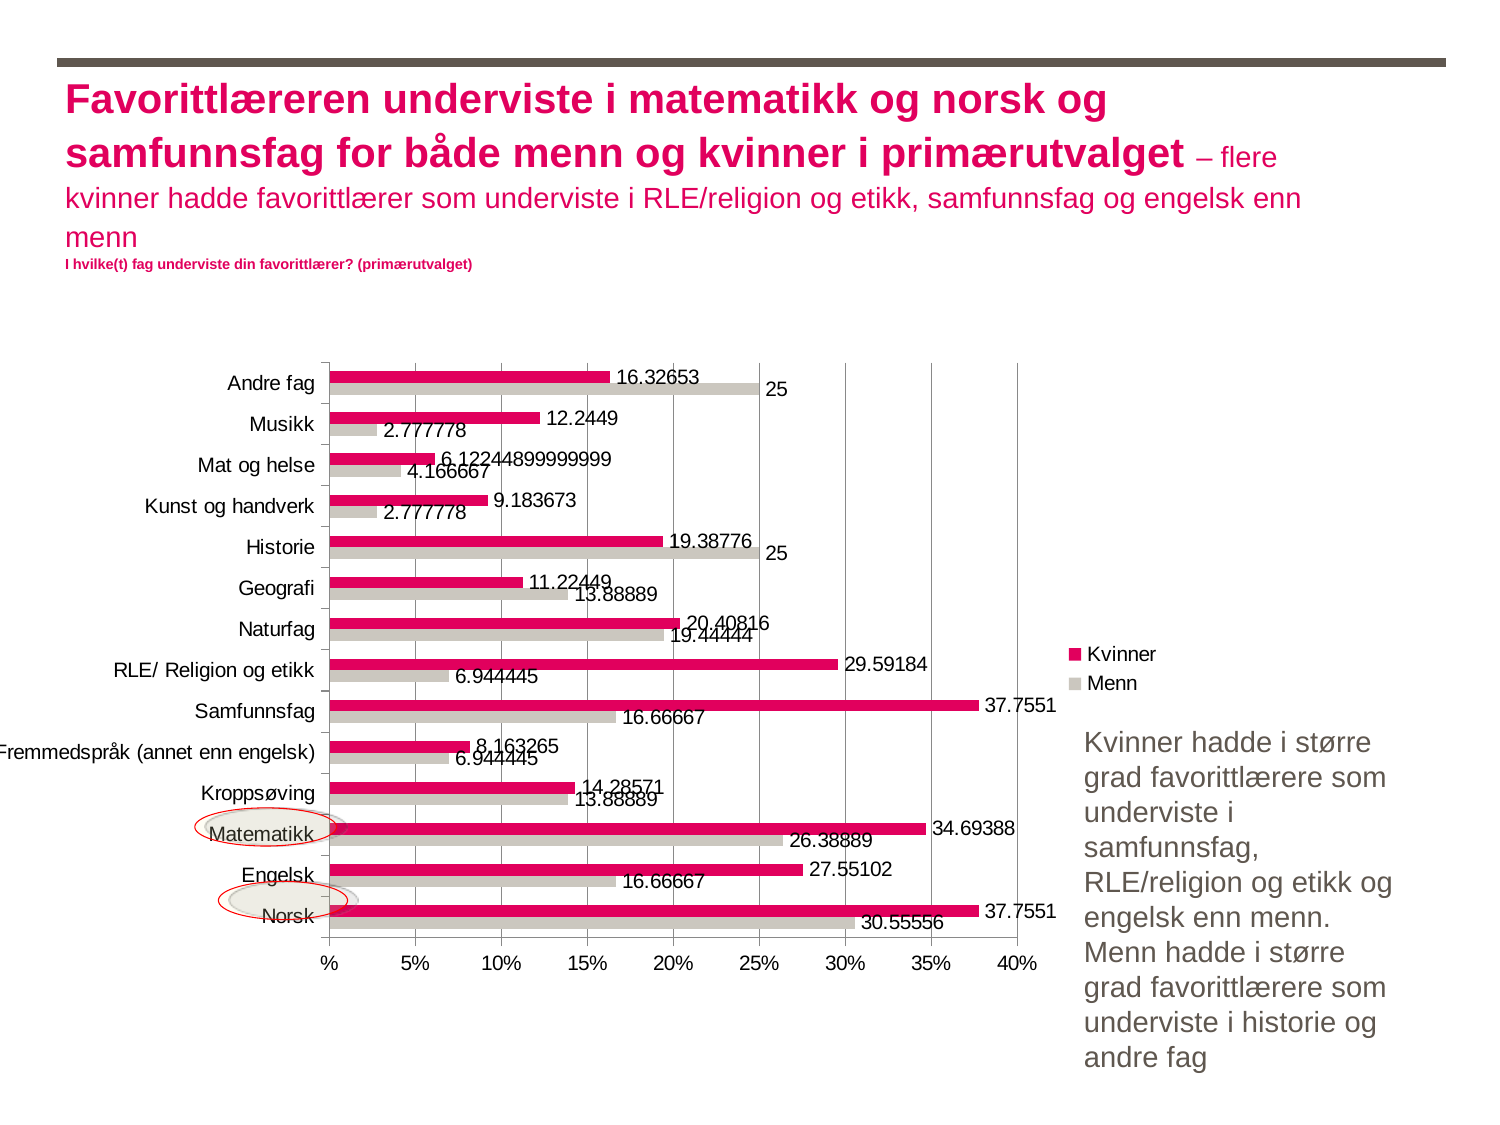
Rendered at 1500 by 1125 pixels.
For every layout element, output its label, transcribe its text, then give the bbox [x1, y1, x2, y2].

text_box Kvinner hadde i større grad favorittlærere som underviste i samfunnsfag, RLE/religion og etikk og engelsk enn menn. Menn hadde i større grad favorittlærere som underviste i historie og andre fag [1068, 716, 1424, 1085]
text_box Favorittlæreren underviste i matematikk og norsk og samfunnsfag for både menn og kvinner i primærutvalget – flere kvinner hadde favorittlærer som underviste i RLE/religion og etikk, samfunnsfag og engelsk enn menn I hvilke(t) fag underviste din favorittlærer? (primærutvalget) [64, 66, 1329, 234]
chart [0, 349, 1176, 989]
text_box [218, 881, 348, 920]
text_box [194, 807, 337, 847]
